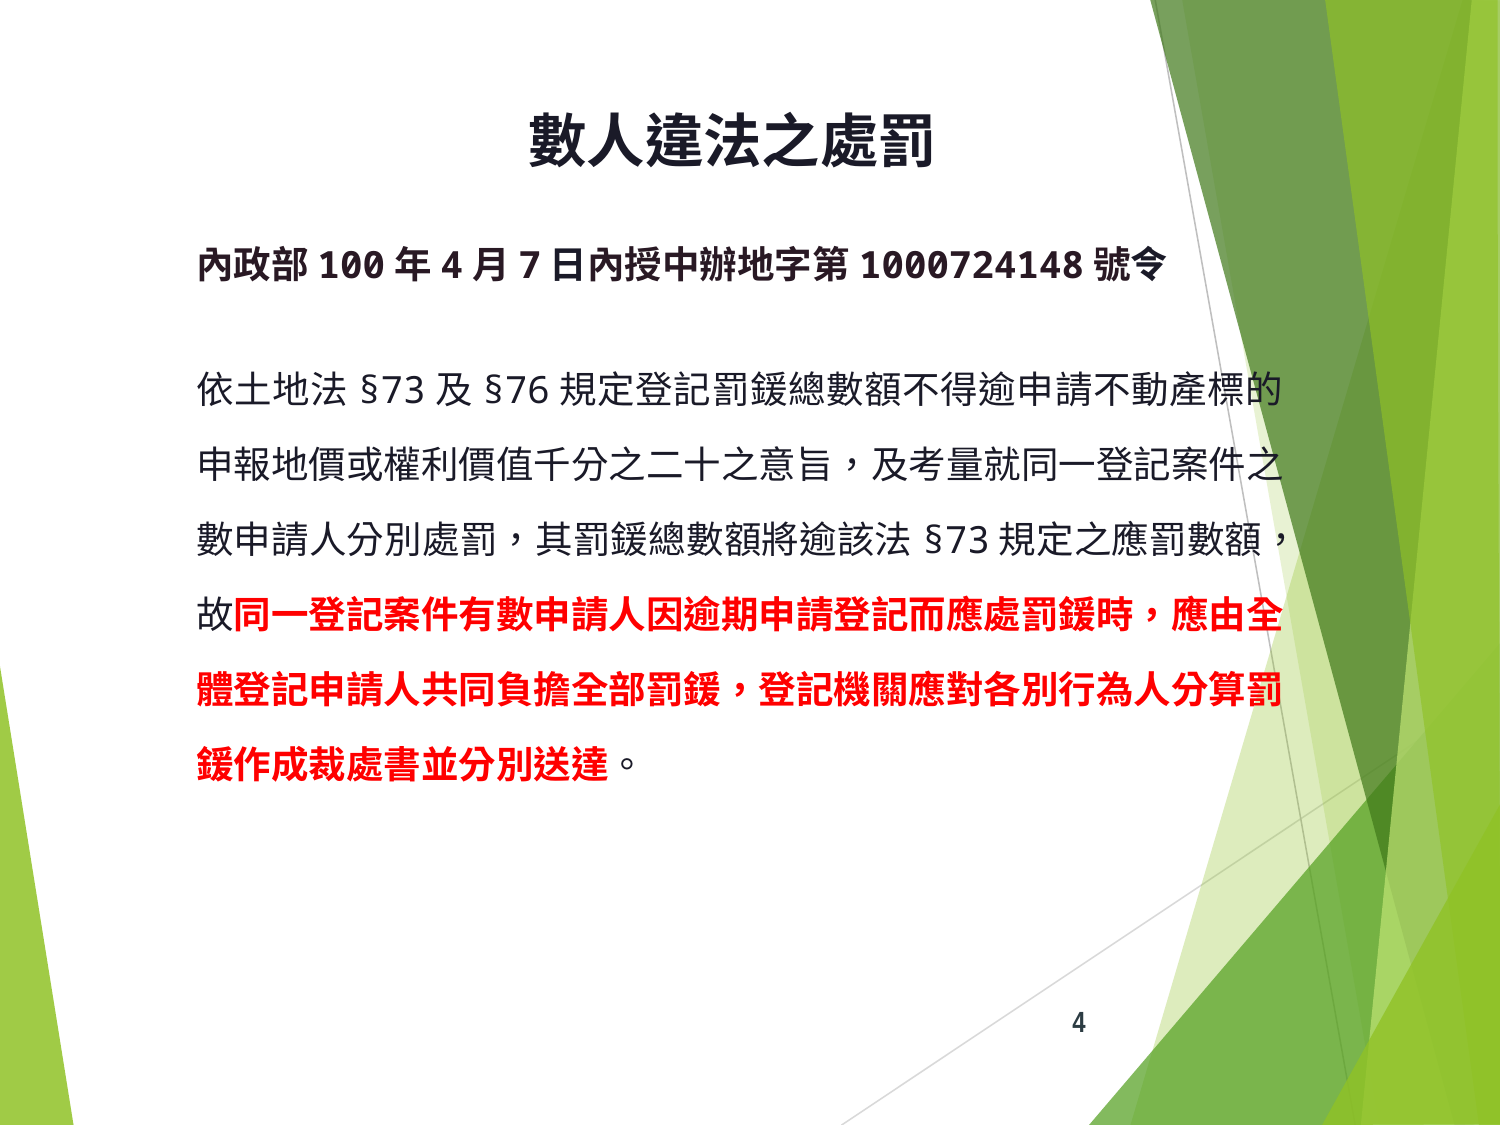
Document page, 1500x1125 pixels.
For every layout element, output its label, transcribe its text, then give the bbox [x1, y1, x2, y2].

text_box 數人違法之處罰 [382, 96, 1163, 183]
text_box 內政部100年4月7日內授中辦地字第1000724148號令 依土地法§73及§76規定登記罰鍰總數額不得逾申請不動產標的申報地價或權利價值千分之二十之意旨，及考量就同一登記案件之數申請人分別處罰，其罰鍰總數額將逾該法§73規定之應罰數額，故同一登記案件有數申請人因逾期申請登記而應處罰鍰時，應由全體登記申請人共同負擔全部罰鍰，登記機關應對各別行為人分算罰鍰作成裁處書並分別送達。 [181, 228, 1316, 900]
text_box 4 [1057, 991, 1142, 1052]
